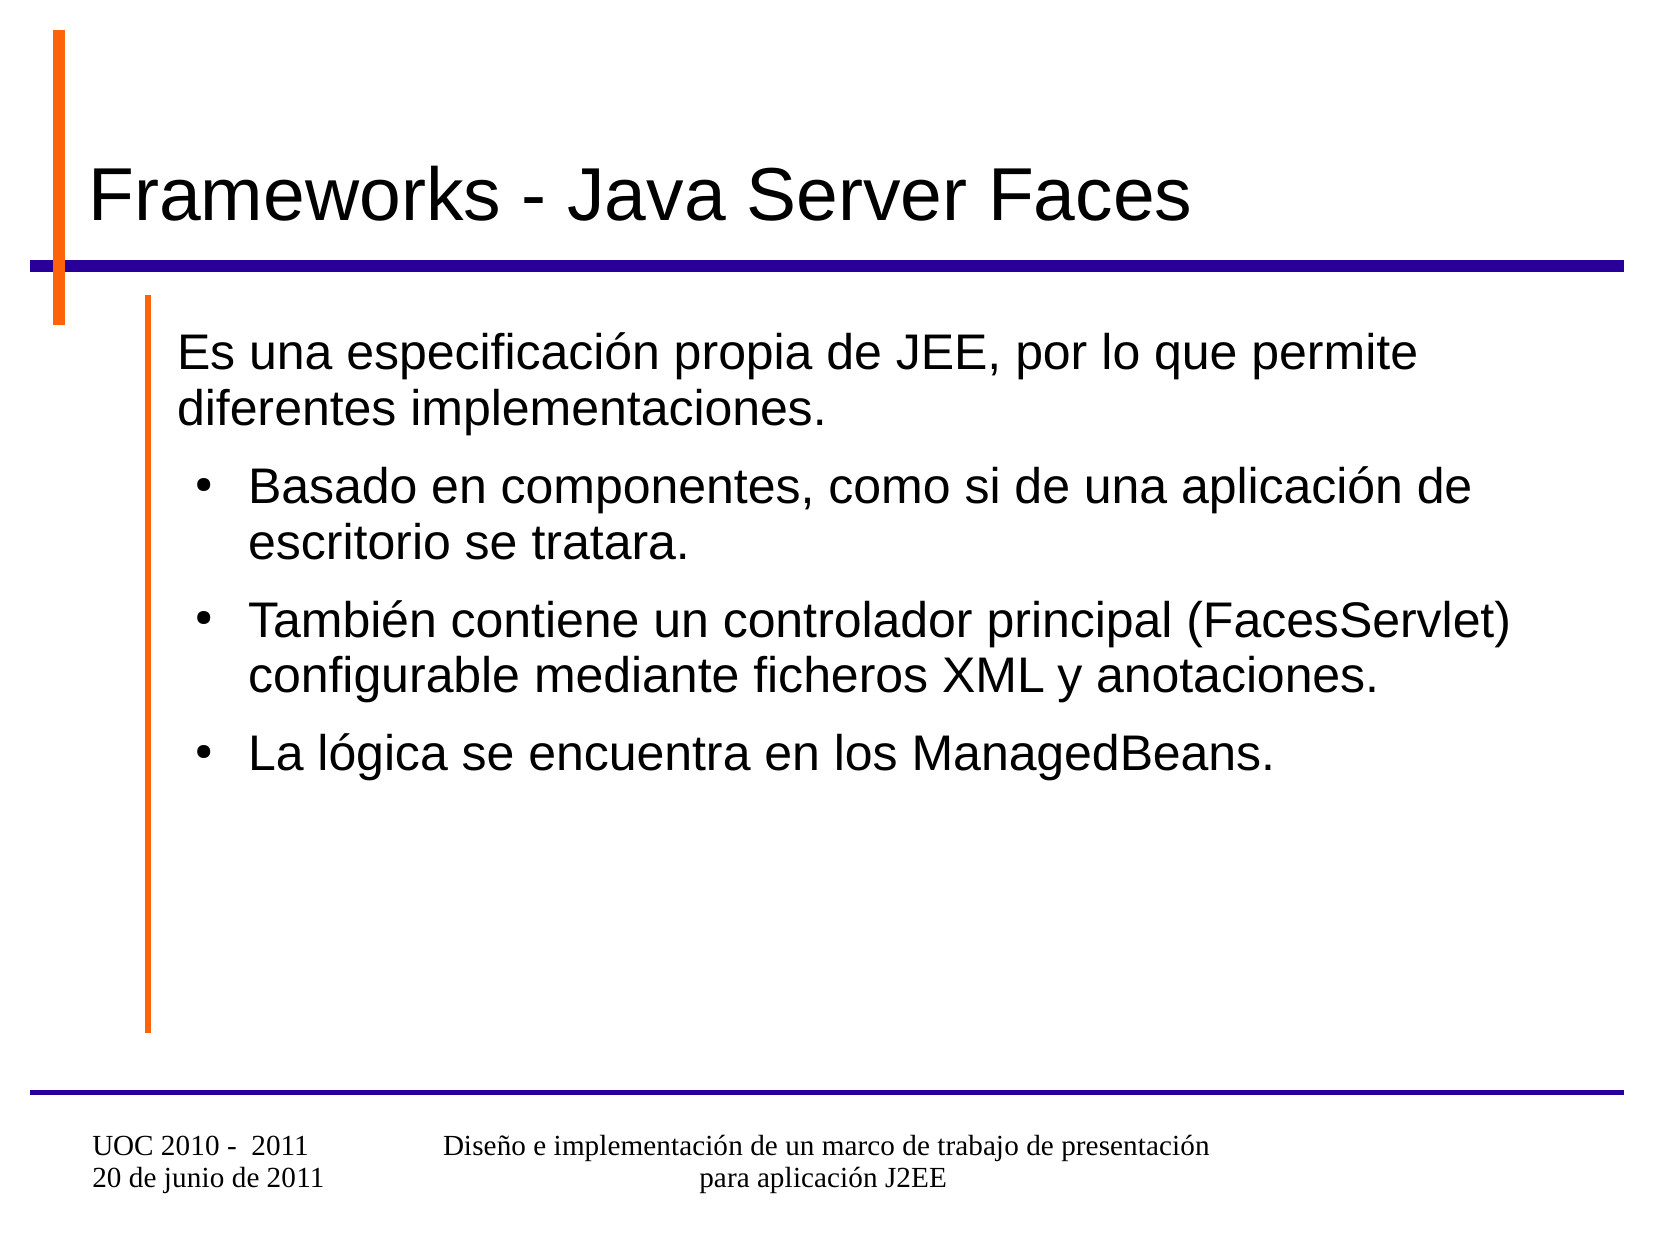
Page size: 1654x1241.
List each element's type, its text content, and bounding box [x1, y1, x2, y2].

list Es una especificación propia de JEE, por lo que permite diferentes implementaciones. Basado en componentes, como si de una aplicación de escritorio se tratara. También contiene un controlador principal (FacesServlet) configurable mediante ficheros XML y anotaciones. La lógica se encuentra en los ManagedBeans. [177, 324, 1571, 1034]
title Frameworks - Java Server Faces [88, 89, 1380, 237]
